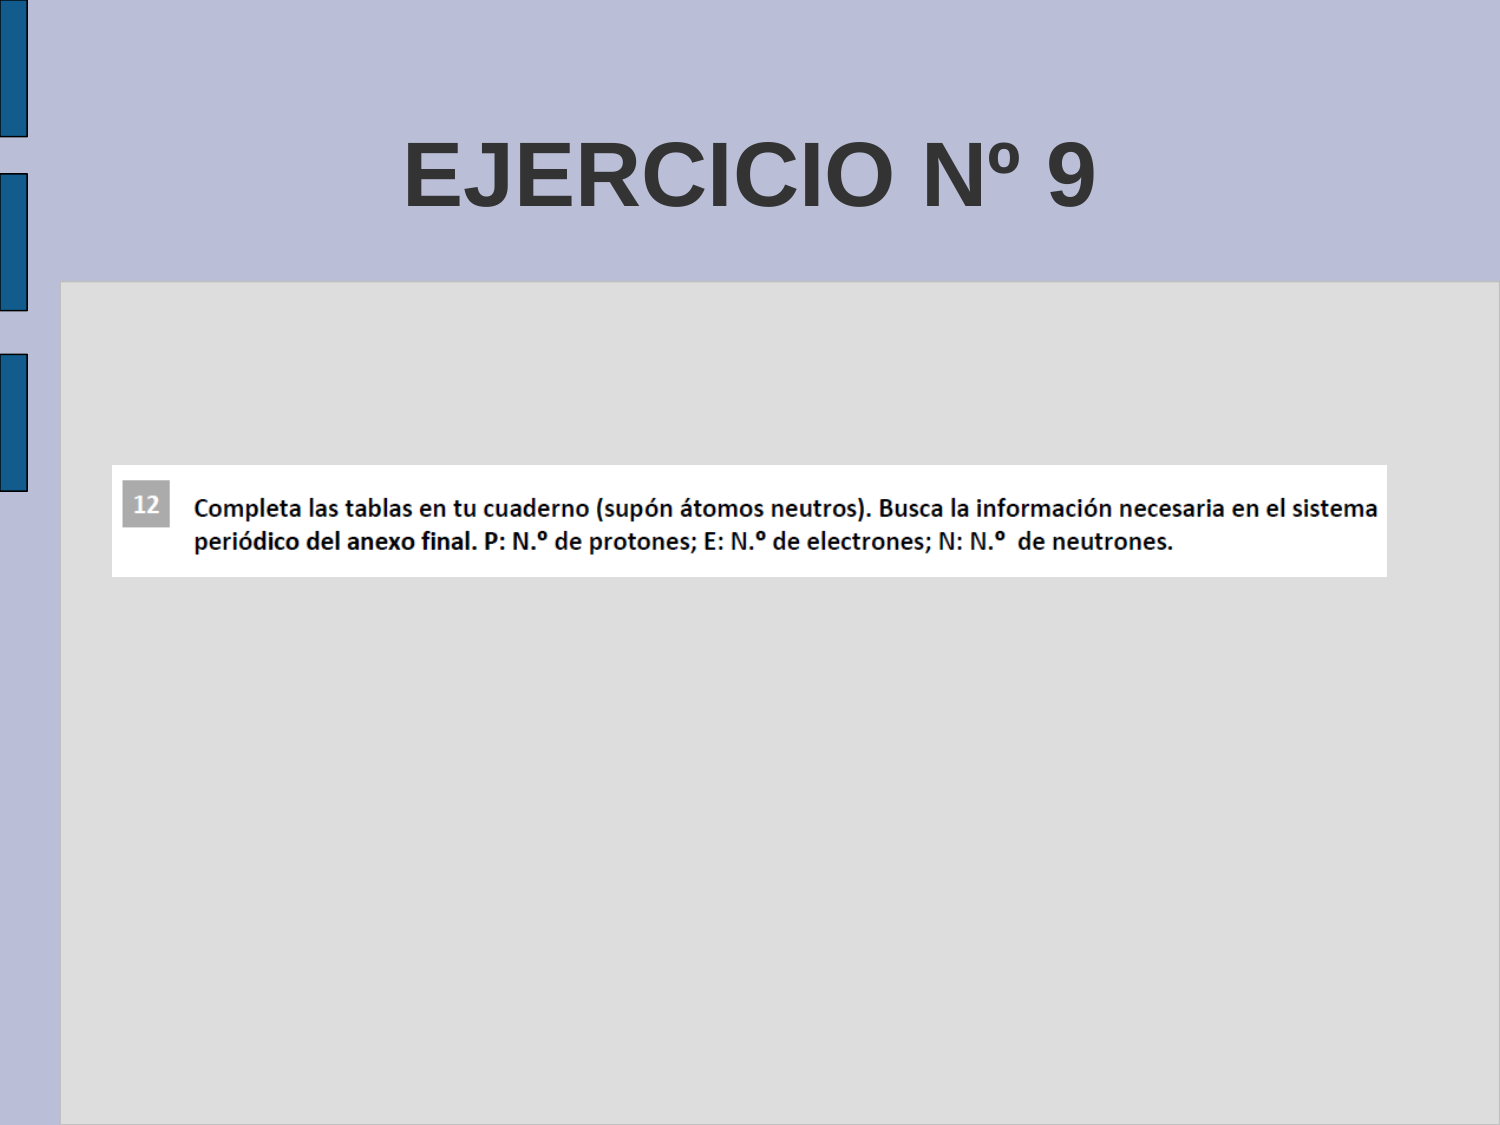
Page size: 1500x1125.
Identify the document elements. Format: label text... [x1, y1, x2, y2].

picture [112, 465, 1387, 577]
title EJERCICIO Nº 9 [110, 80, 1391, 271]
